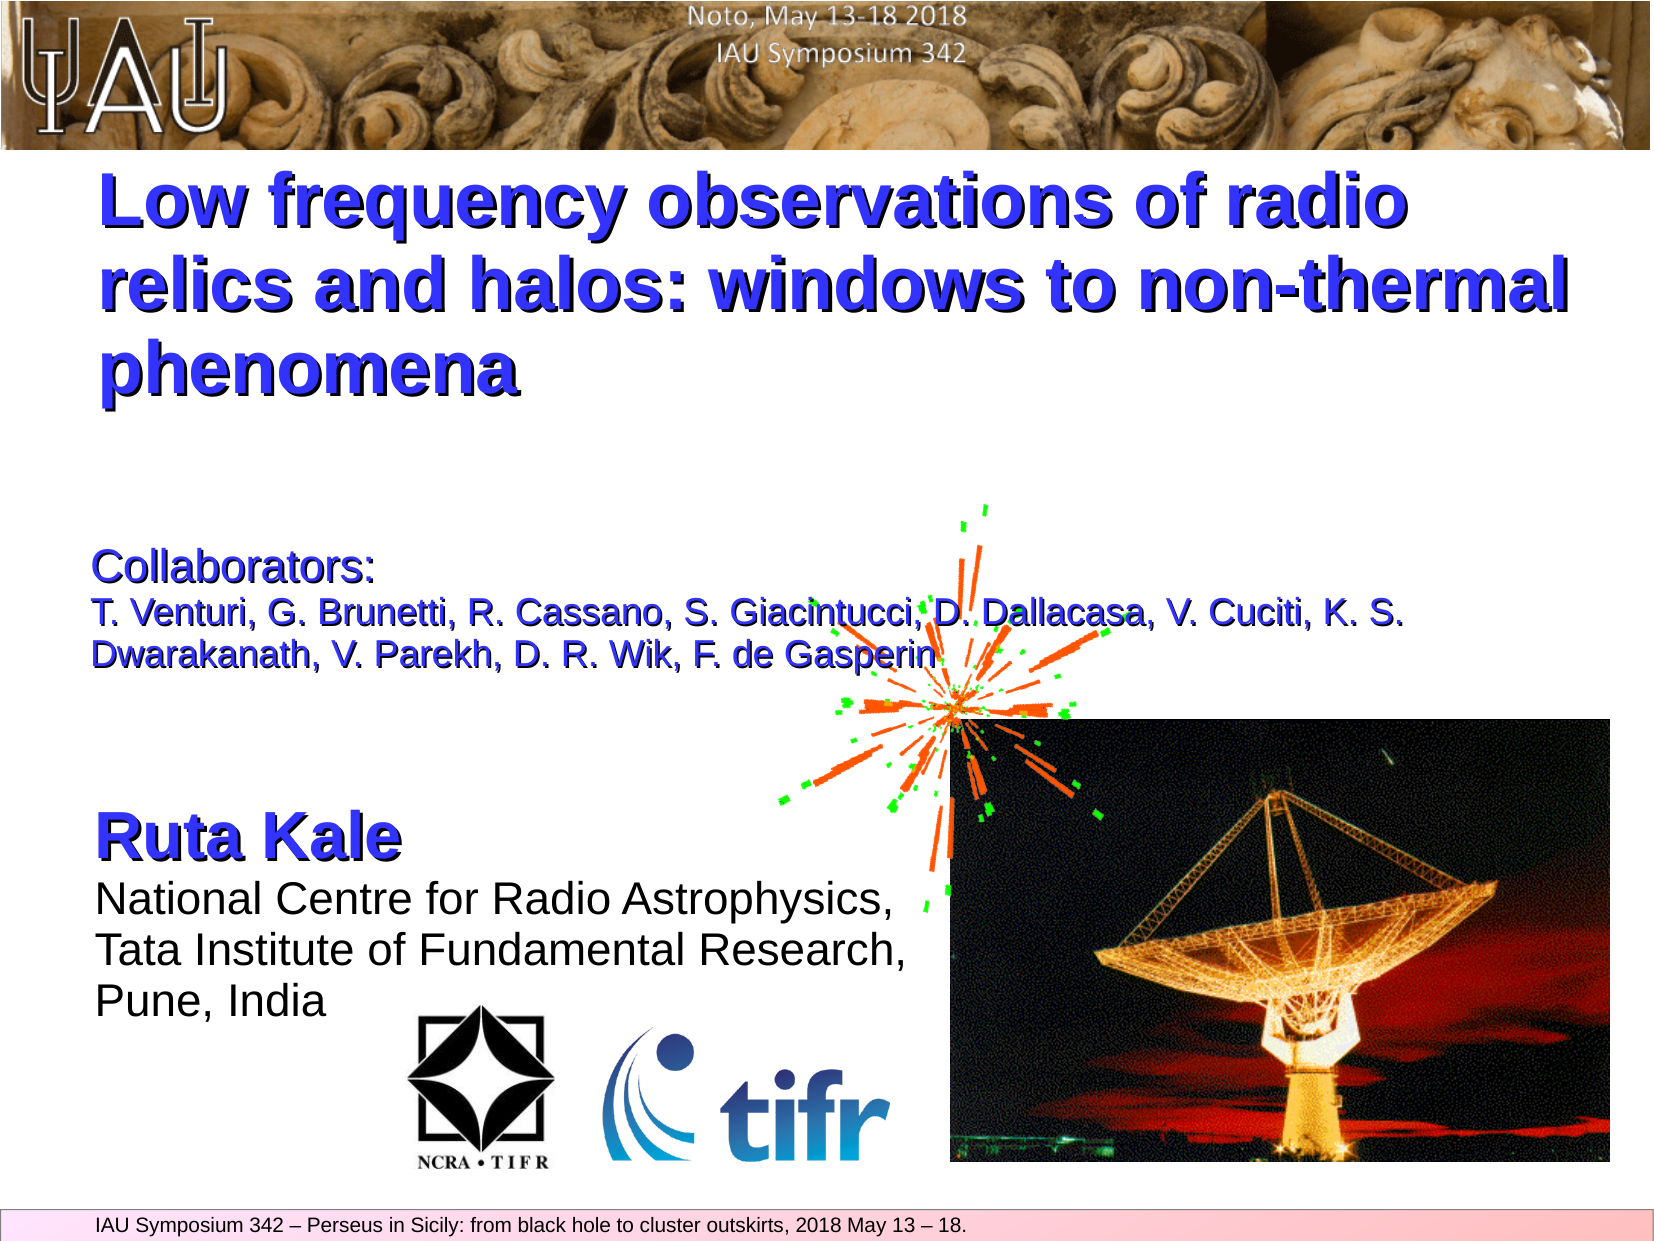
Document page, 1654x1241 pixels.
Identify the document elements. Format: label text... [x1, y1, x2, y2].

picture [600, 1027, 890, 1162]
text_box Collaborators: T. Venturi, G. Brunetti, R. Cassano, S. Giacintucci, D. Dallacasa, V. Cuciti, K. S. Dwarakanath, V. Parekh, D. R. Wik, F. de Gasperin [90, 525, 1606, 690]
picture [405, 1003, 556, 1171]
picture [0, 1, 1650, 150]
subtitle Ruta Kale National Centre for Radio Astrophysics, Tata Institute of Fundamental Research, Pune, India [94, 779, 950, 1045]
picture [886, 451, 1124, 525]
picture [714, 690, 1610, 1162]
title Low frequency observations of radio relics and halos: windows to non-thermal phenomena [97, 150, 1599, 438]
